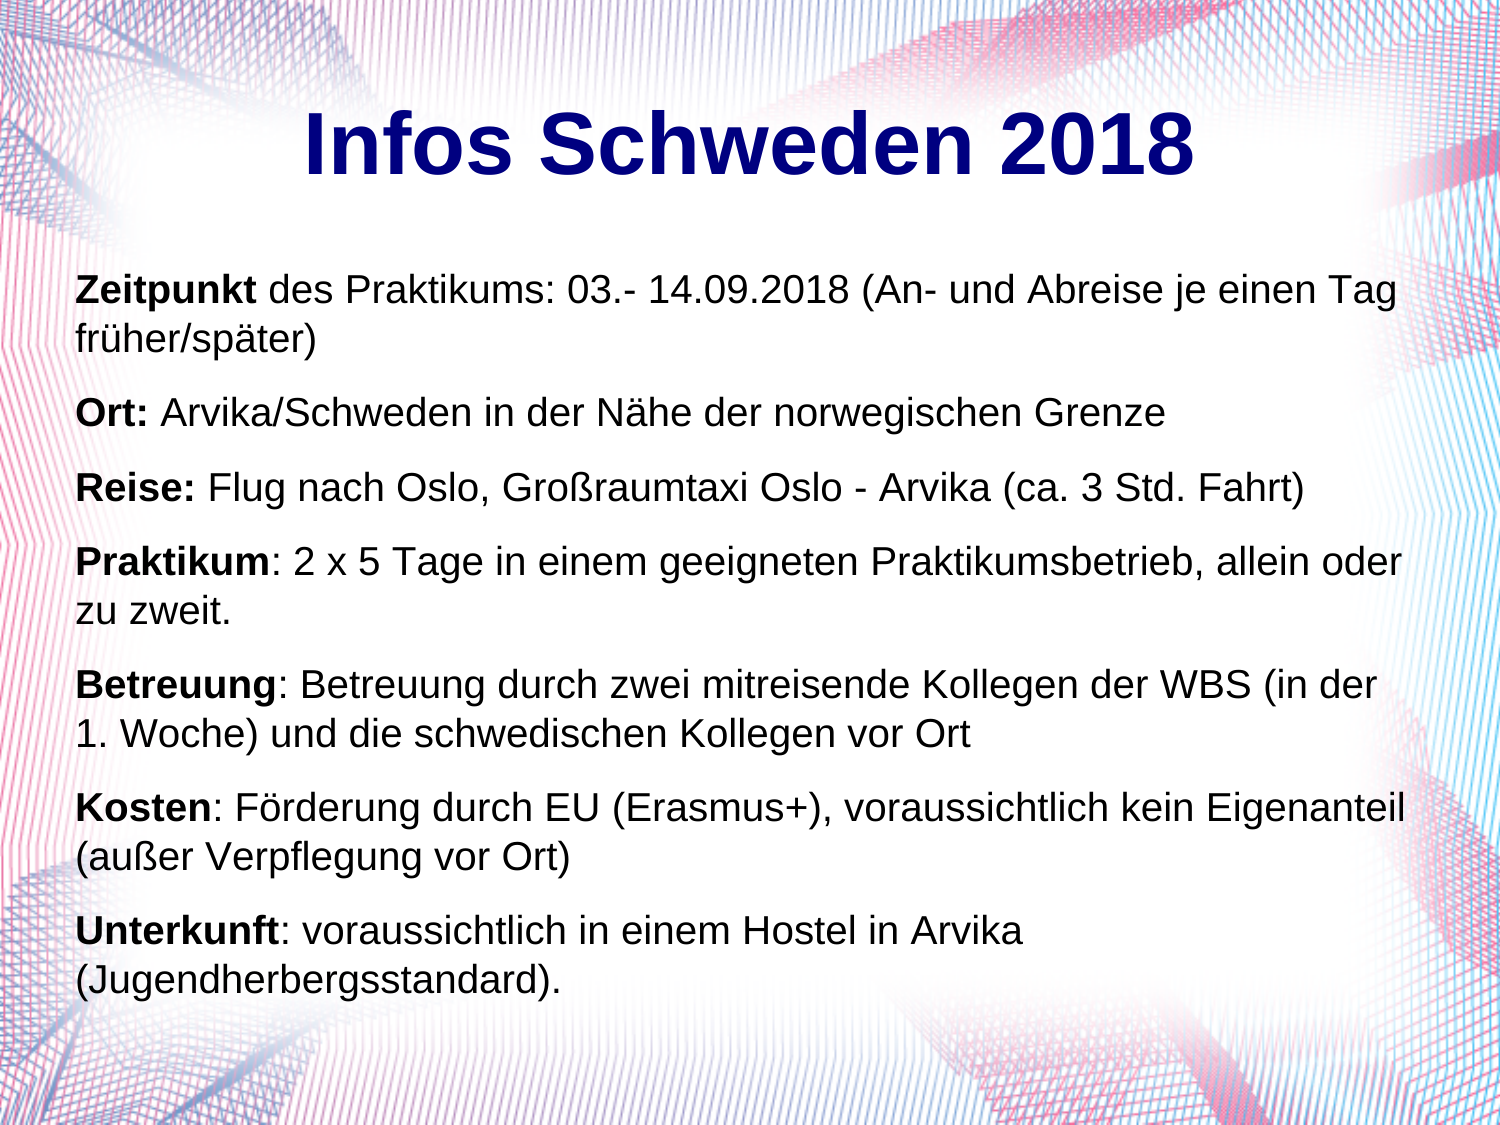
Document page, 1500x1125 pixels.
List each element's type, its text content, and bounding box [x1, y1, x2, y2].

list Zeitpunkt des Praktikums: 03.- 14.09.2018 (An- und Abreise je einen Tag früher/später) Ort: Arvika/Schweden in der Nähe der norwegischen Grenze Reise: Flug nach Oslo, Großraumtaxi Oslo - Arvika (ca. 3 Std. Fahrt) Praktikum: 2 x 5 Tage in einem geeigneten Praktikumsbetrieb, allein oder zu zweit. Betreuung: Betreuung durch zwei mitreisende Kollegen der WBS (in der 1. Woche) und die schwedischen Kollegen vor Ort Kosten: Förderung durch EU (Erasmus+), voraussichtlich kein Eigenanteil (außer Verpflegung vor Ort) Unterkunft: voraussichtlich in einem Hostel in Arvika (Jugendherbergsstandard). [75, 263, 1425, 1006]
title Infos Schweden 2018 [75, 44, 1425, 233]
